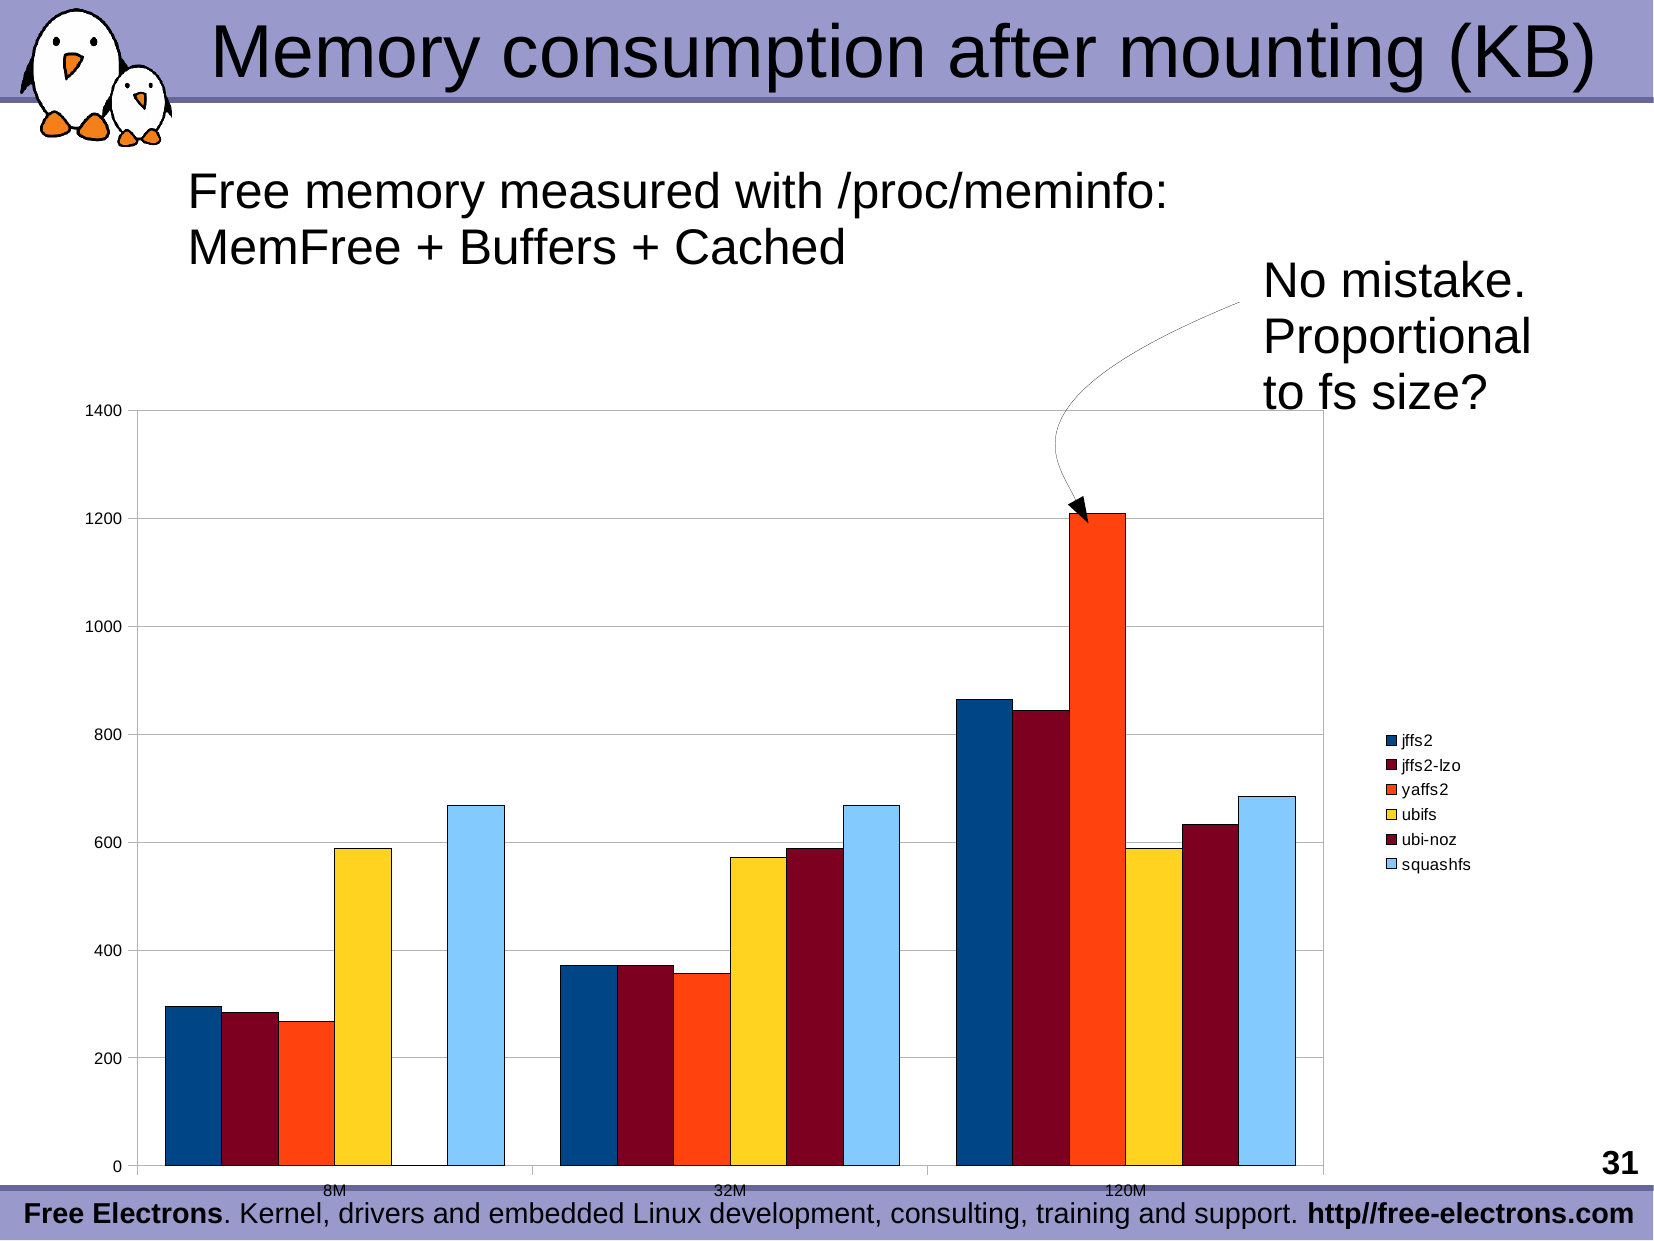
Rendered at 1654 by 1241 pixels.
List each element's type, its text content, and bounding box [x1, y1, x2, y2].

text_box No mistake. Proportional to fs size? [1263, 252, 1533, 439]
chart [84, 350, 1497, 1200]
text_box Free memory measured with /proc/meminfo: MemFree + Buffers + Cached [187, 163, 1170, 288]
title Memory consumption after mounting (KB) [178, 4, 1631, 98]
picture [20, 8, 172, 147]
